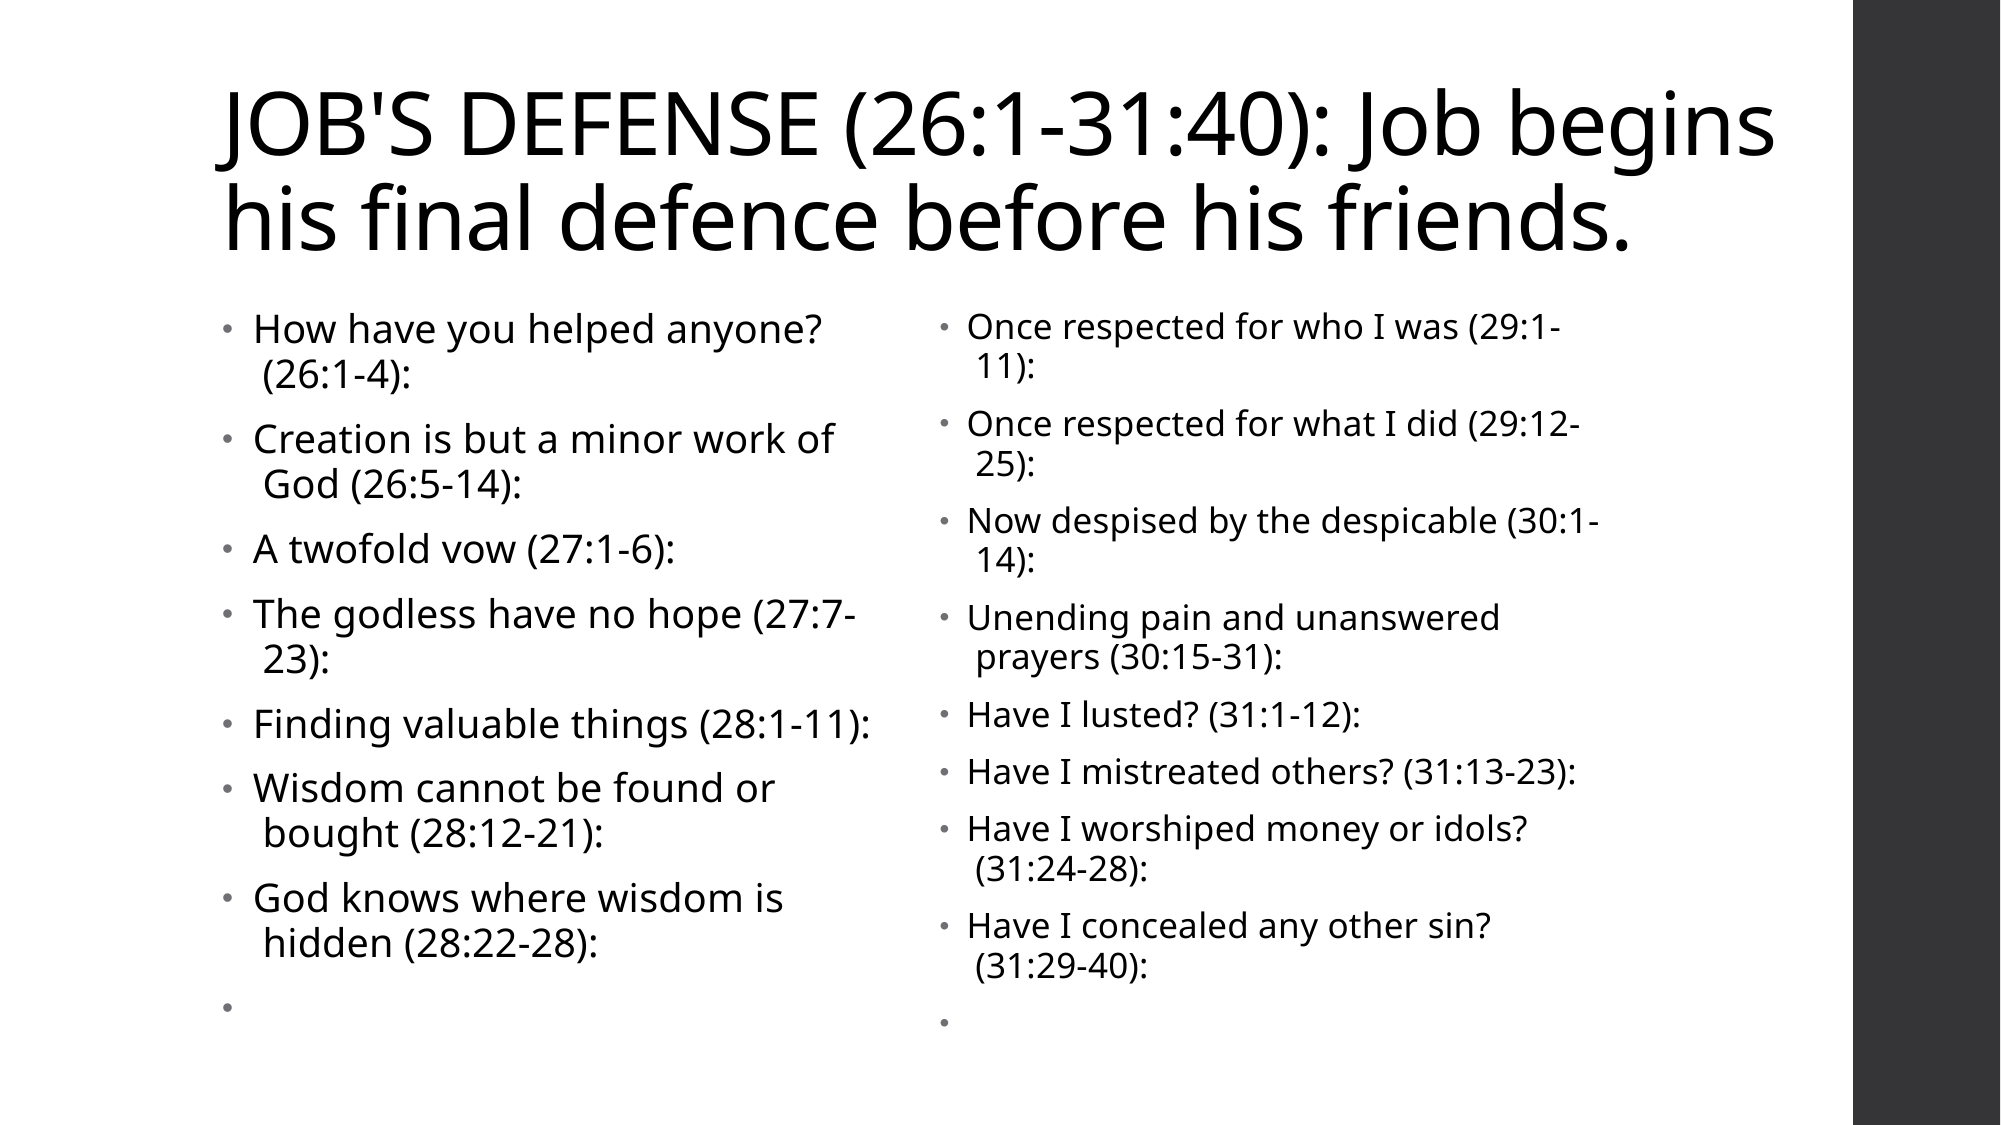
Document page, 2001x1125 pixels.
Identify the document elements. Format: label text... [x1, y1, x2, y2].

title JOB'S DEFENSE (26:1-31:40): Job begins his final defence before his friends. [206, 60, 1797, 278]
list Once respected for who I was (29:1-11): Once respected for what I did (29:12-25): Now despised by the despicable (30:1-14): Unending pain and unanswered prayers (30:15-31): Have I lusted? (31:1-12): Have I mistreated others? (31:13-23): Have I worshiped money or idols? (31:24-28): Have I concealed any other sin? (31:29-40): [924, 299, 1617, 1014]
list How have you helped anyone? (26:1-4): Creation is but a minor work of God (26:5-14): A twofold vow (27:1-6): The godless have no hope (27:7-23): Finding valuable things (28:1-11): Wisdom cannot be found or bought (28:12-21): God knows where wisdom is hidden (28:22-28): [207, 299, 900, 1014]
